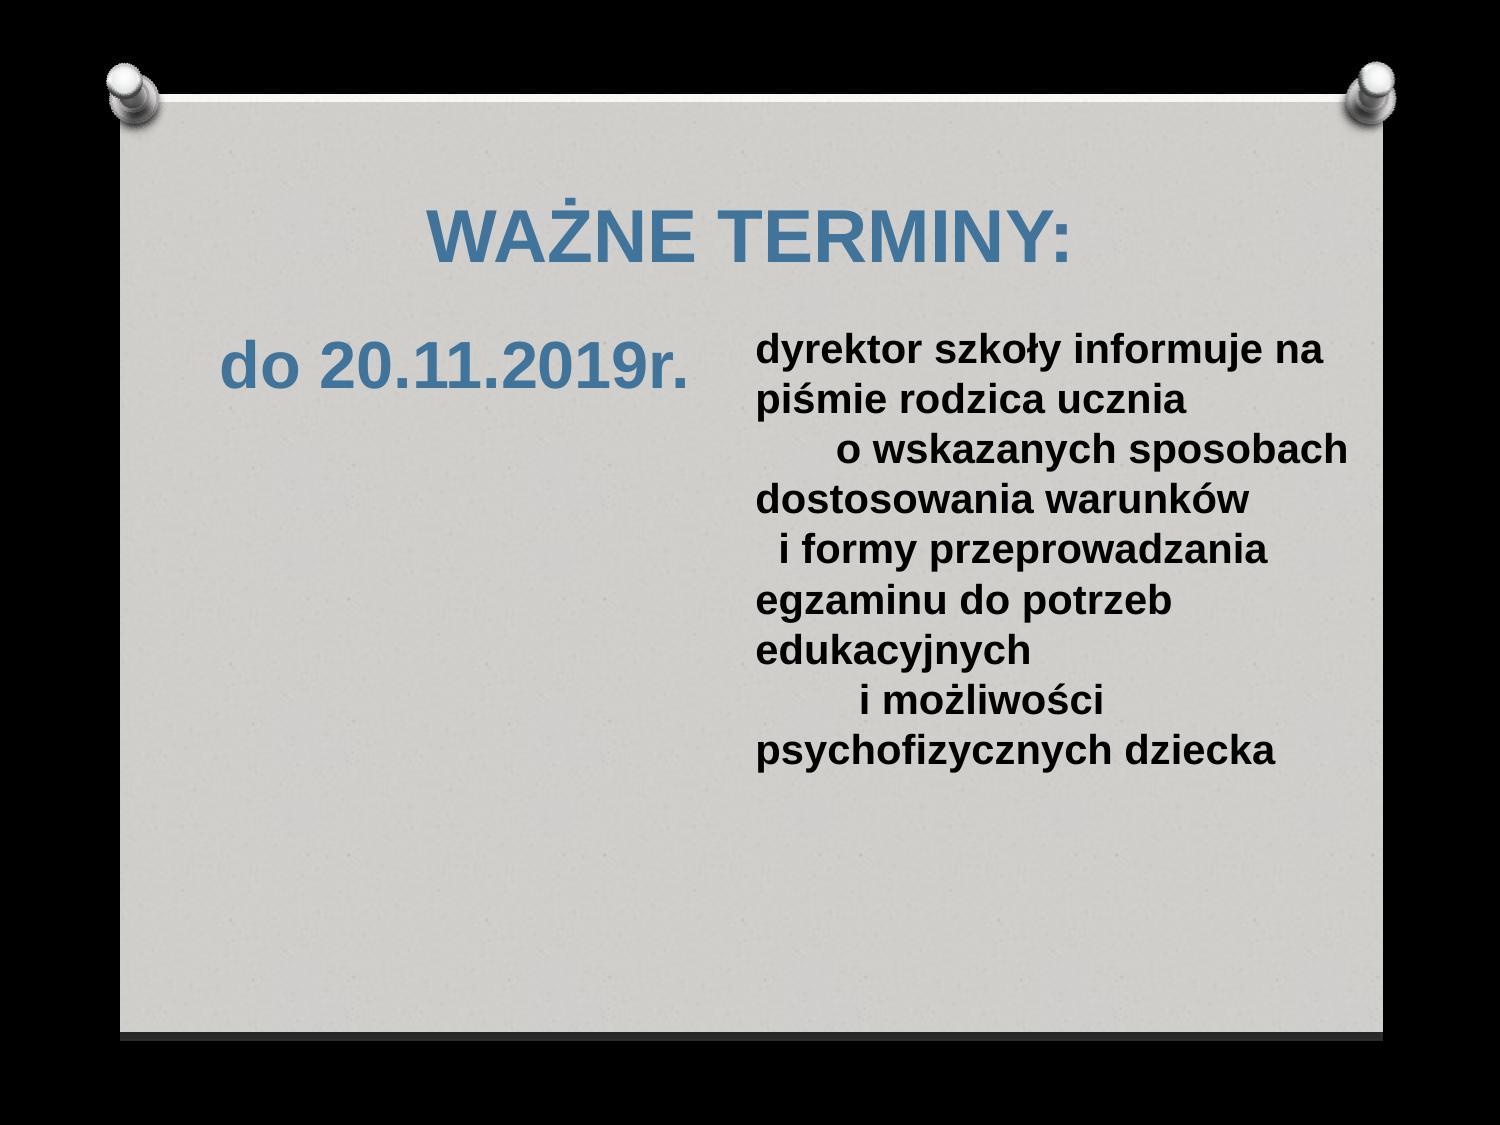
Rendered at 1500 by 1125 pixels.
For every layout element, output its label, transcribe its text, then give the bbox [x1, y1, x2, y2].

title WAŻNE TERMINY: [179, 134, 1323, 314]
list dyrektor szkoły informuje na piśmie rodzica ucznia o wskazanych sposobach dostosowania warunków i formy przeprowadzania egzaminu do potrzeb edukacyjnych i możliwości psychofizycznych dziecka [702, 314, 1366, 962]
list do 20.11.2019r. [159, 314, 702, 858]
